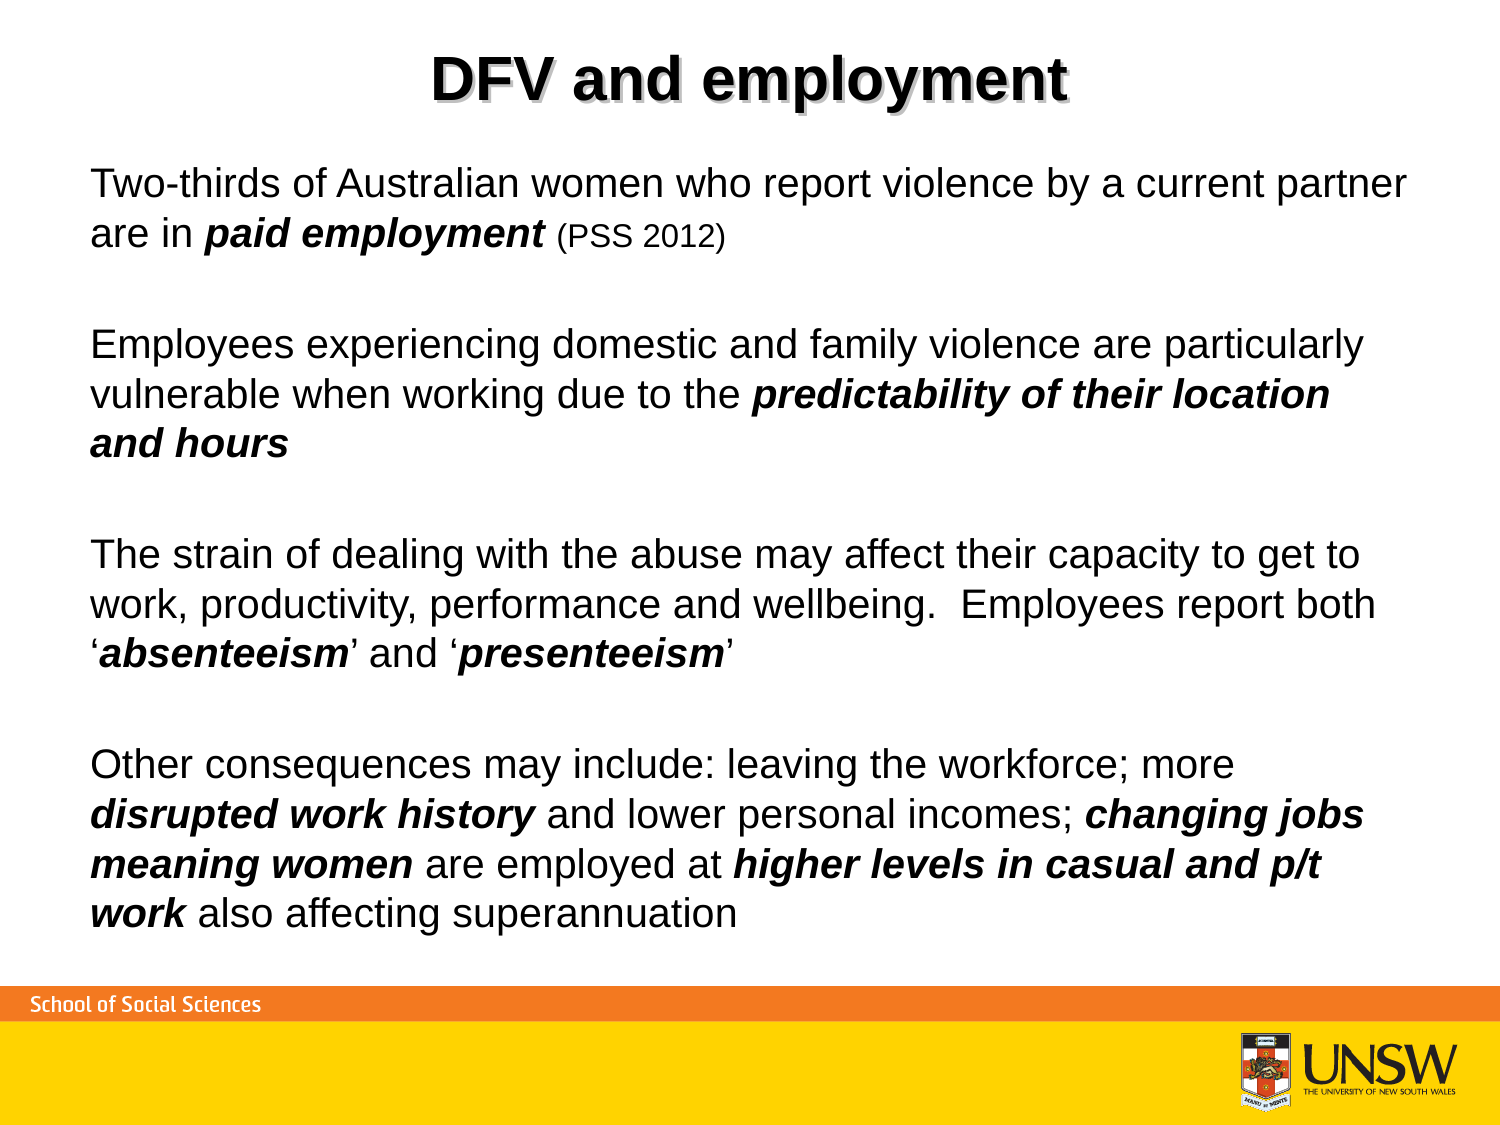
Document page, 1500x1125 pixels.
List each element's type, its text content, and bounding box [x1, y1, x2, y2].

title DFV and employment [75, 30, 1426, 149]
list Two-thirds of Australian women who report violence by a current partner are in paid employment (PSS 2012) Employees experiencing domestic and family violence are particularly vulnerable when working due to the predictability of their location and hours The strain of dealing with the abuse may affect their capacity to get to work, productivity, performance and wellbeing. Employees report both ‘absenteeism’ and ‘presenteeism’ Other consequences may include: leaving the workforce; more disrupted work history and lower personal incomes; changing jobs meaning women are employed at higher levels in casual and p/t work also affecting superannuation [75, 149, 1426, 953]
